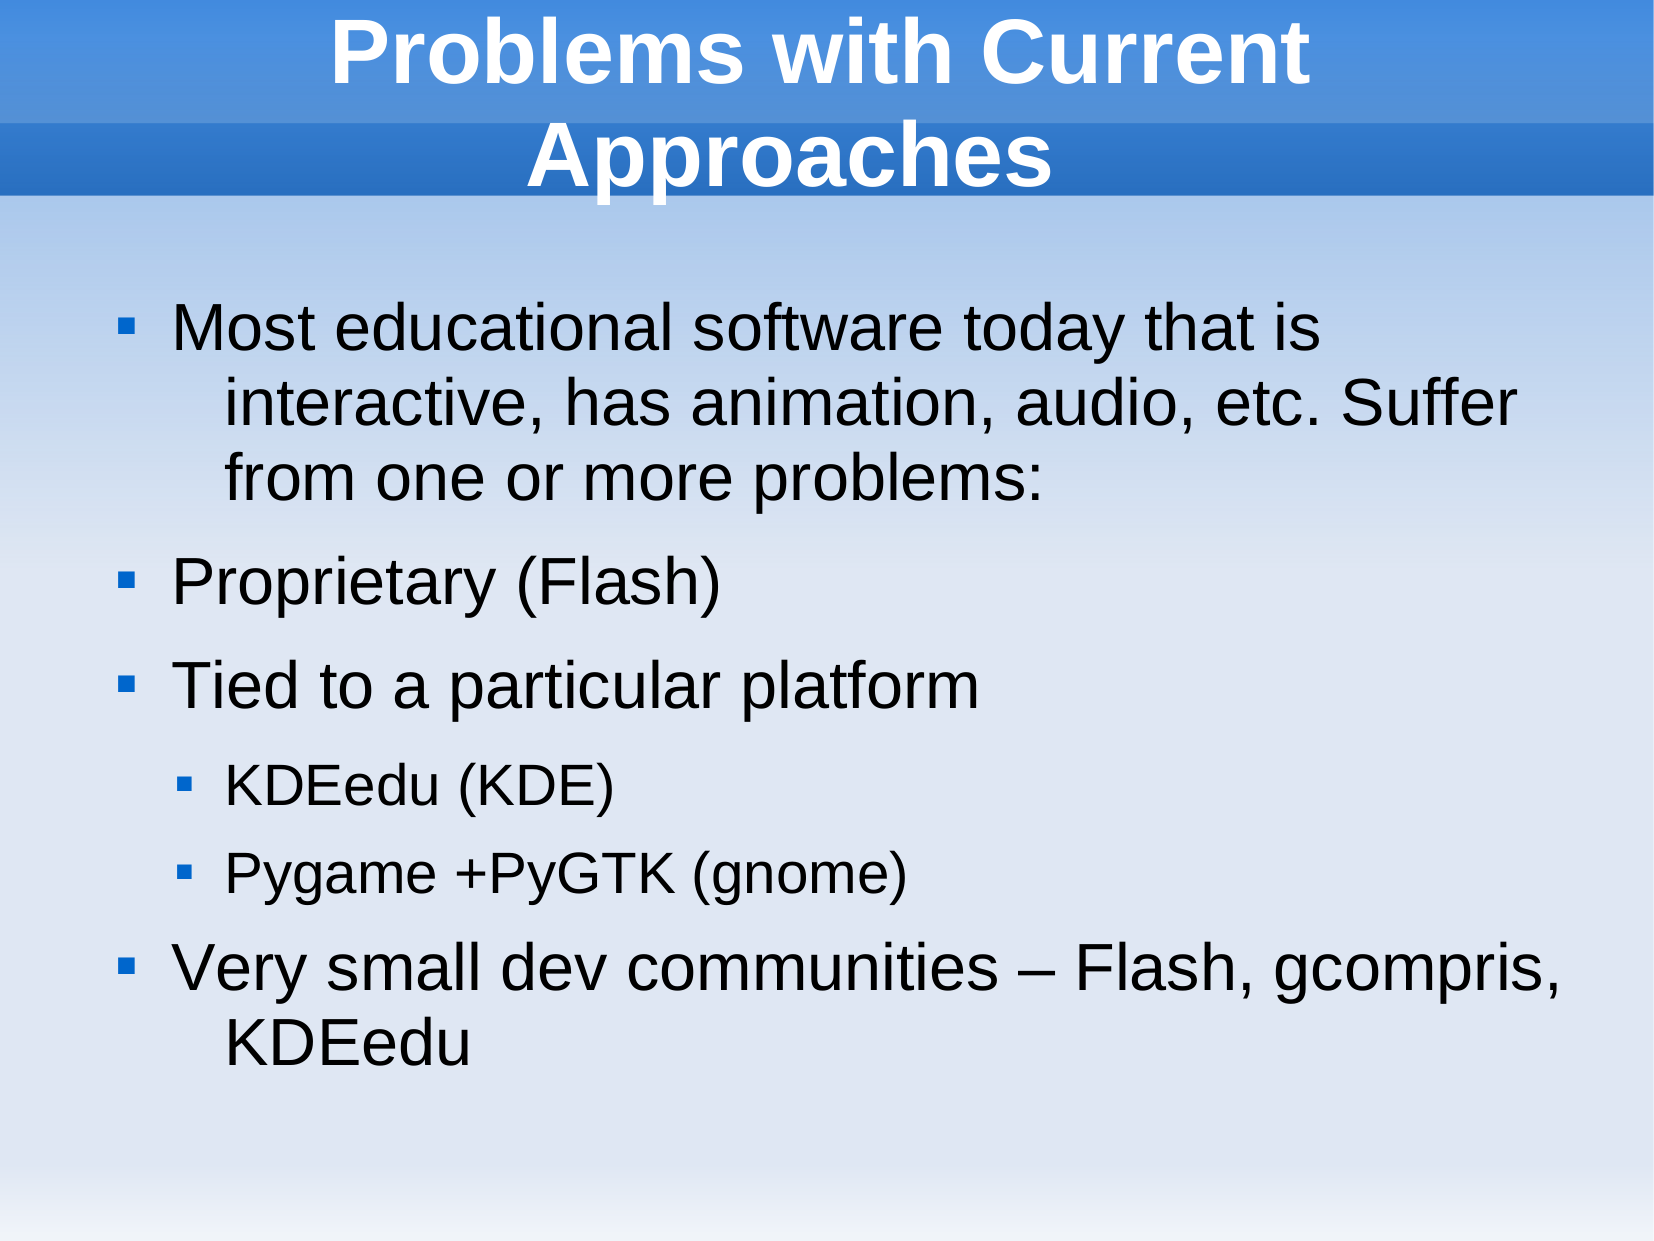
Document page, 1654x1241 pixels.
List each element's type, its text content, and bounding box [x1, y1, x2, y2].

picture [0, 0, 1654, 1241]
title Problems with Current Approaches [76, 0, 1565, 208]
list Most educational software today that is interactive, has animation, audio, etc. Suffer from one or more problems: Proprietary (Flash) Tied to a particular platform KDEedu (KDE) Pygame +PyGTK (gnome) Very small dev communities – Flash, gcompris, KDEedu [82, 290, 1571, 1184]
